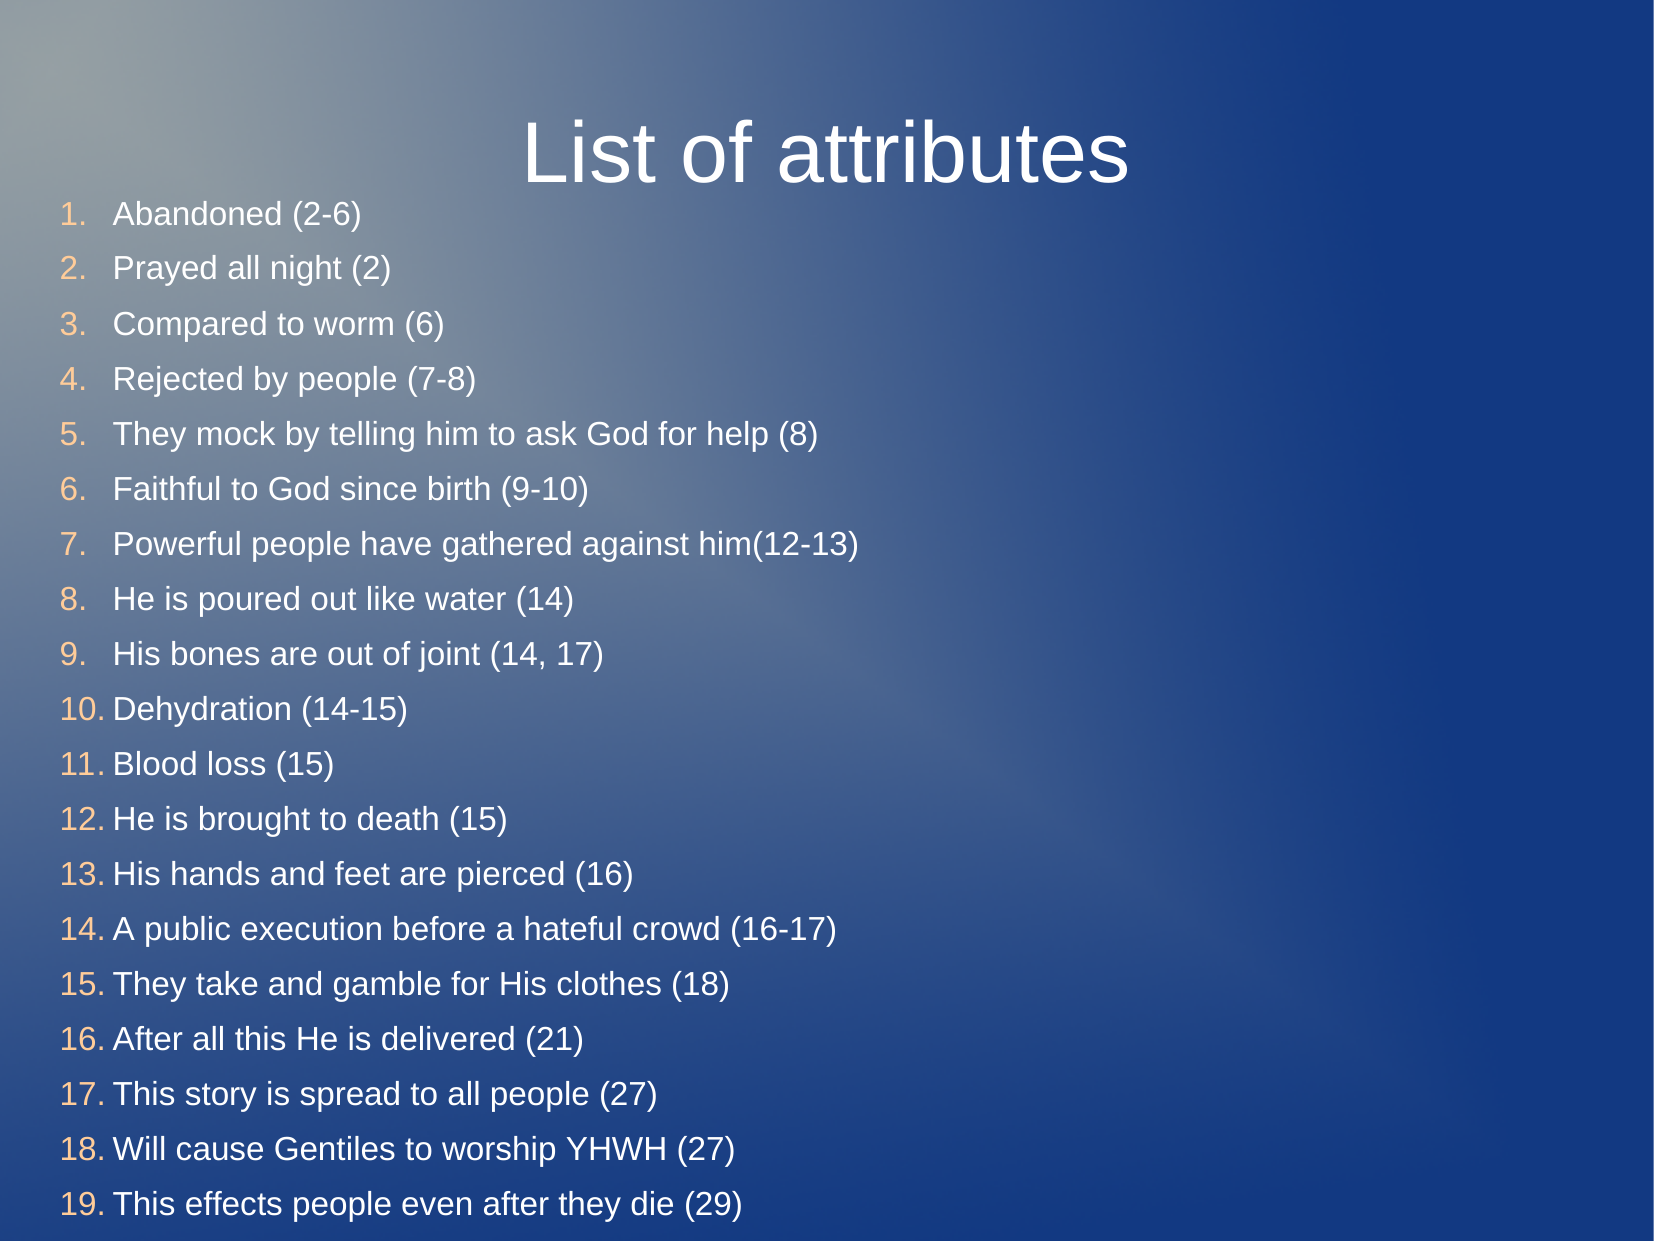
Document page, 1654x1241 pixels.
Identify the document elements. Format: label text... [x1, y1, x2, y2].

title List of attributes [82, 49, 1571, 257]
picture [0, 0, 1654, 1241]
list Abandoned (2-6) Prayed all night (2) Compared to worm (6) Rejected by people (7-8) They mock by telling him to ask God for help (8) Faithful to God since birth (9-10) Powerful people have gathered against him(12-13) He is poured out like water (14) His bones are out of joint (14, 17) Dehydration (14-15) Blood loss (15) He is brought to death (15) His hands and feet are pierced (16) A public execution before a hateful crowd (16-17) They take and gamble for His clothes (18) After all this He is delivered (21) This story is spread to all people (27) Will cause Gentiles to worship YHWH (27) This effects people even after they die (29) [41, 195, 1531, 1241]
